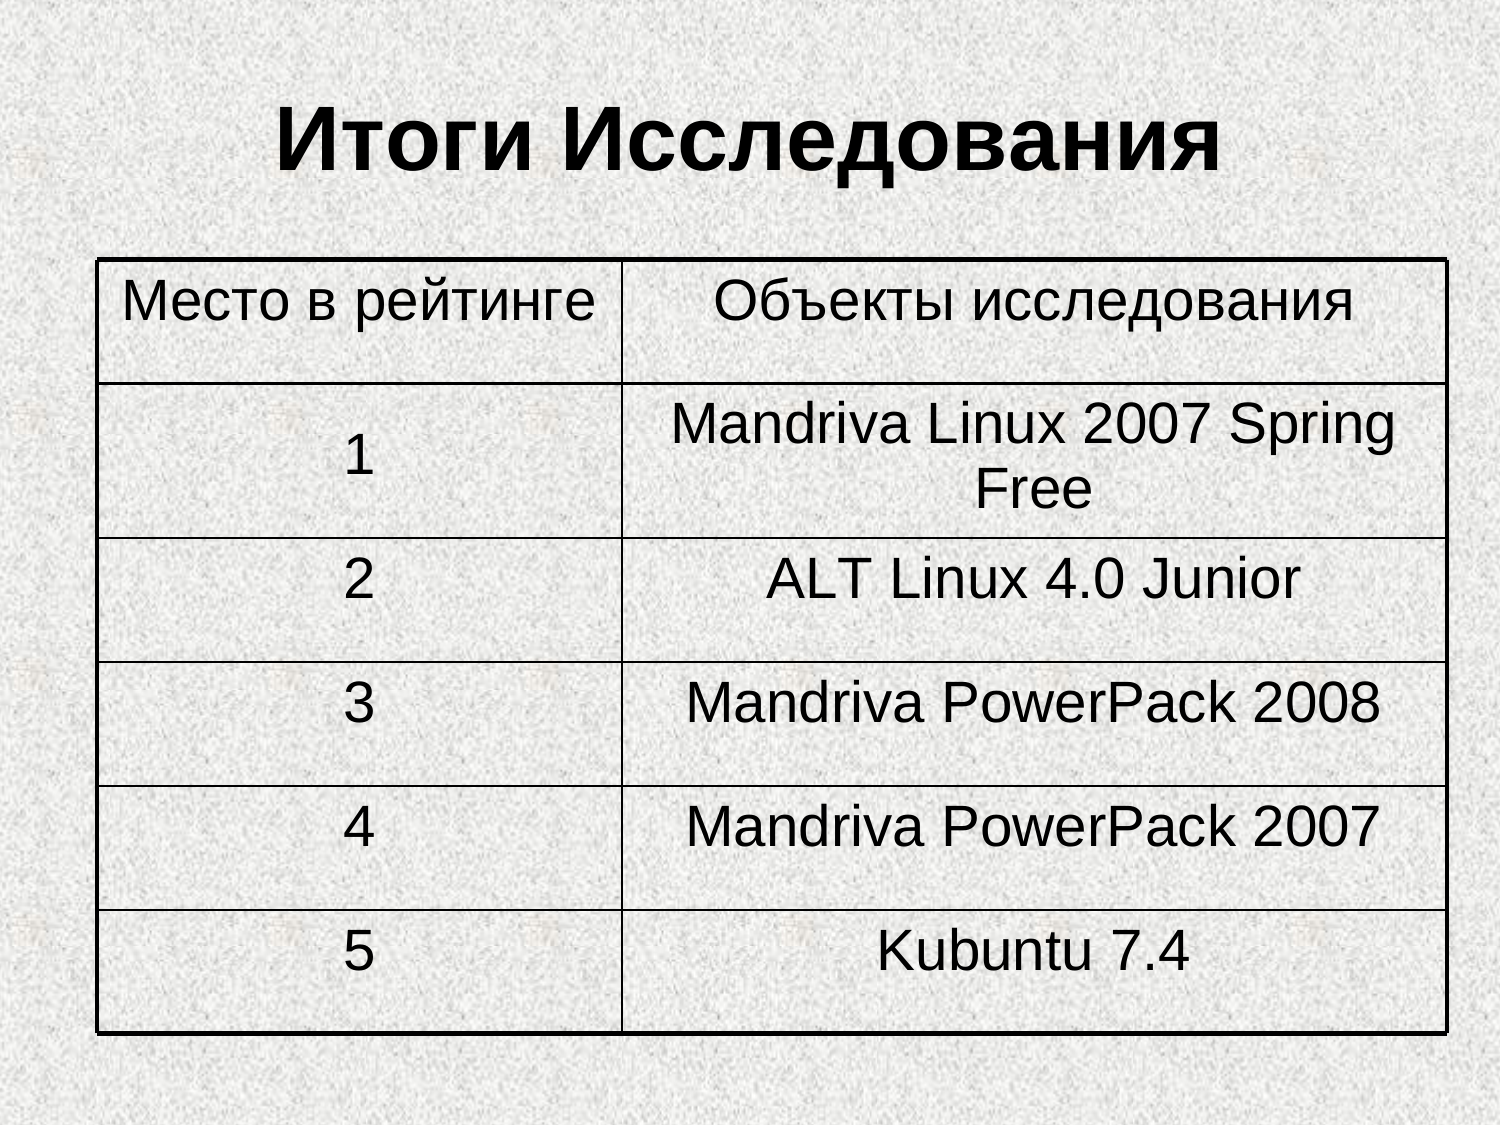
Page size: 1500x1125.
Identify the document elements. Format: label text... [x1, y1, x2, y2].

text_box Место в рейтинге [99, 262, 621, 382]
text_box Mandriva PowerPack 2007 [623, 787, 1445, 909]
text_box 3 [99, 663, 621, 785]
text_box ALT Linux 4.0 Junior [623, 539, 1445, 661]
text_box Mandriva Linux 2007 Spring Free [623, 385, 1445, 537]
text_box 4 [99, 787, 621, 909]
title Итоги Исследования [75, 45, 1426, 233]
text_box 1 [99, 385, 621, 537]
text_box Mandriva PowerPack 2008 [623, 663, 1445, 785]
text_box 5 [99, 911, 621, 1031]
text_box Kubuntu 7.4 [623, 911, 1445, 1031]
text_box Объекты исследования [623, 262, 1445, 382]
text_box 2 [99, 539, 621, 661]
picture [0, 0, 1500, 1125]
